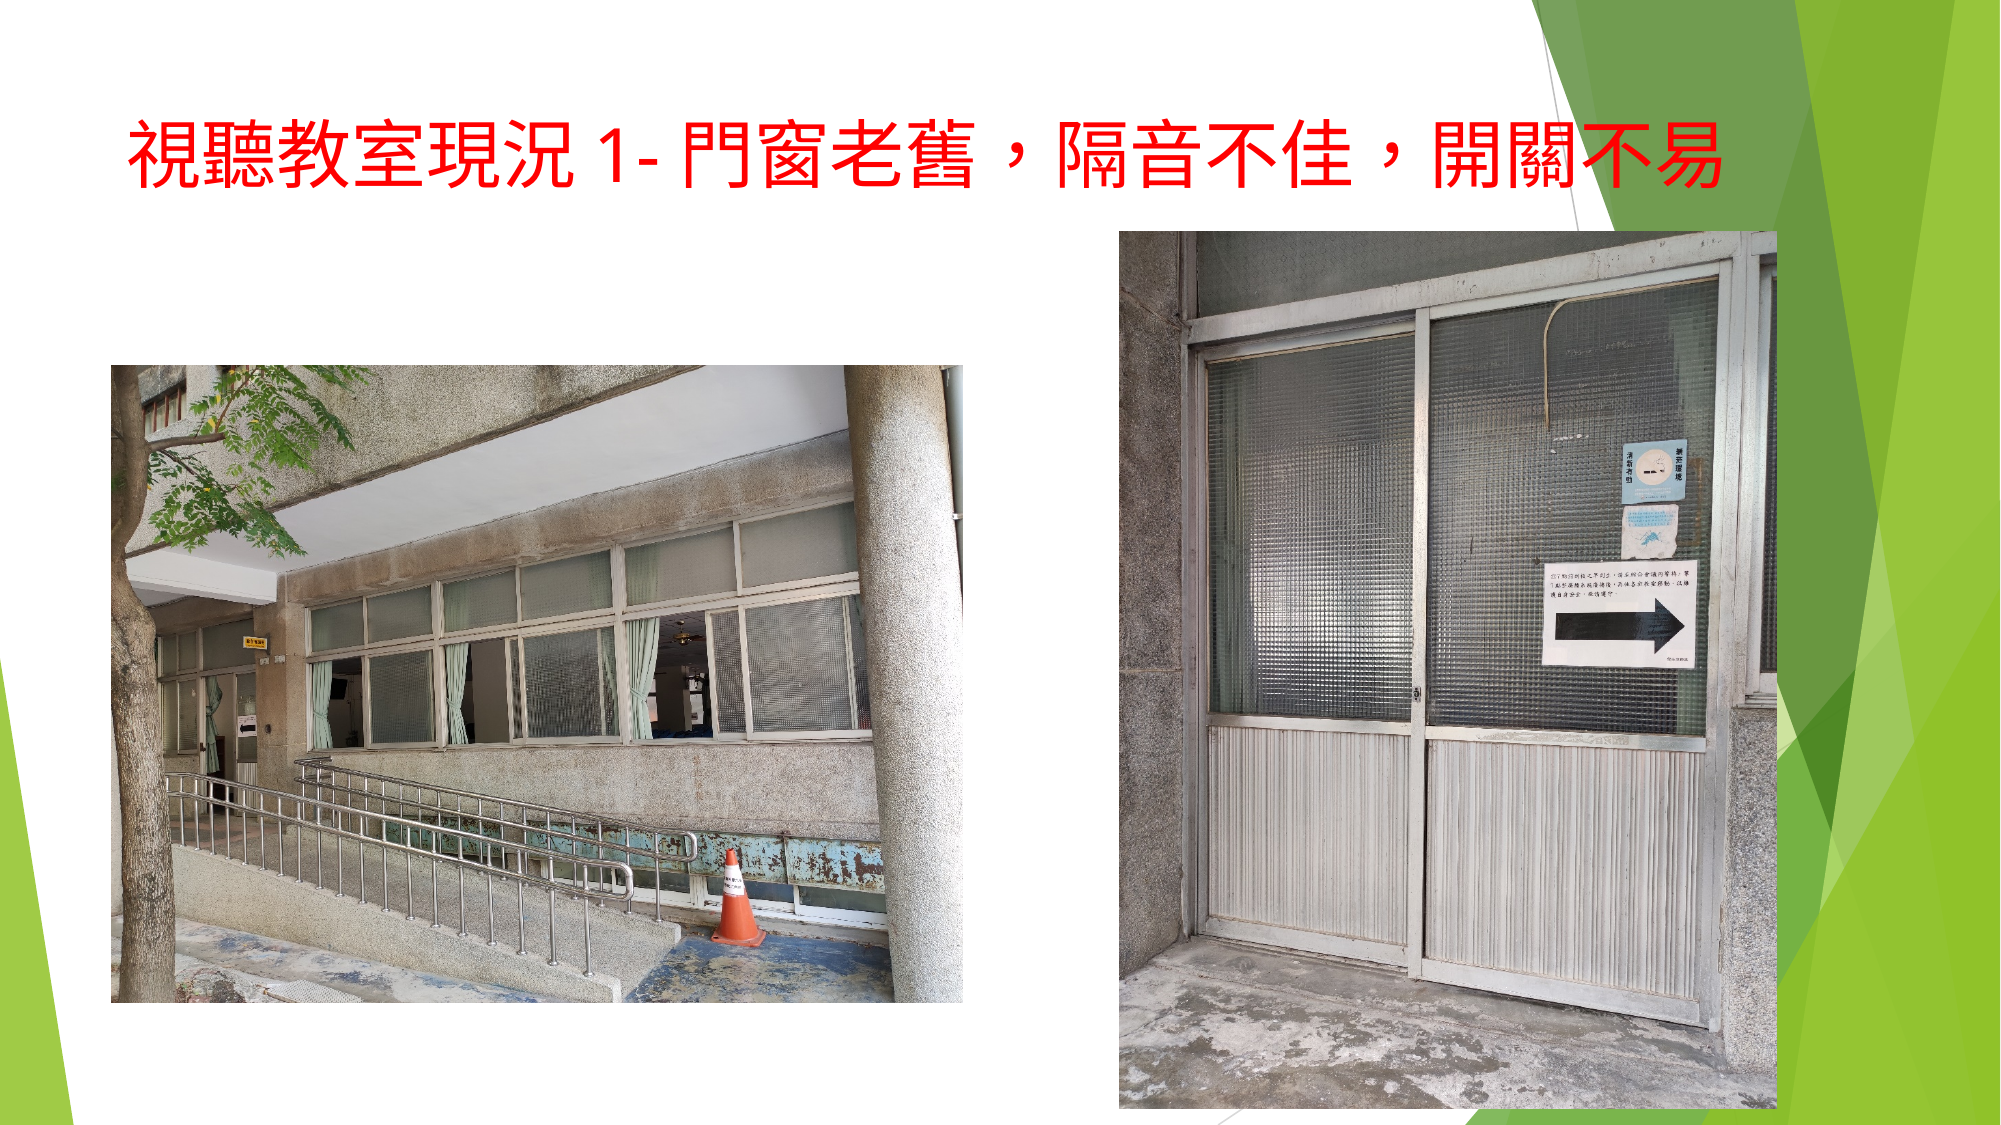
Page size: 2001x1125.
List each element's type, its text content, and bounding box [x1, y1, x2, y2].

title 視聽教室現況1-門窗老舊，隔音不佳，開關不易 [111, 99, 1859, 317]
picture [1119, 231, 1777, 1109]
picture [111, 365, 963, 1003]
